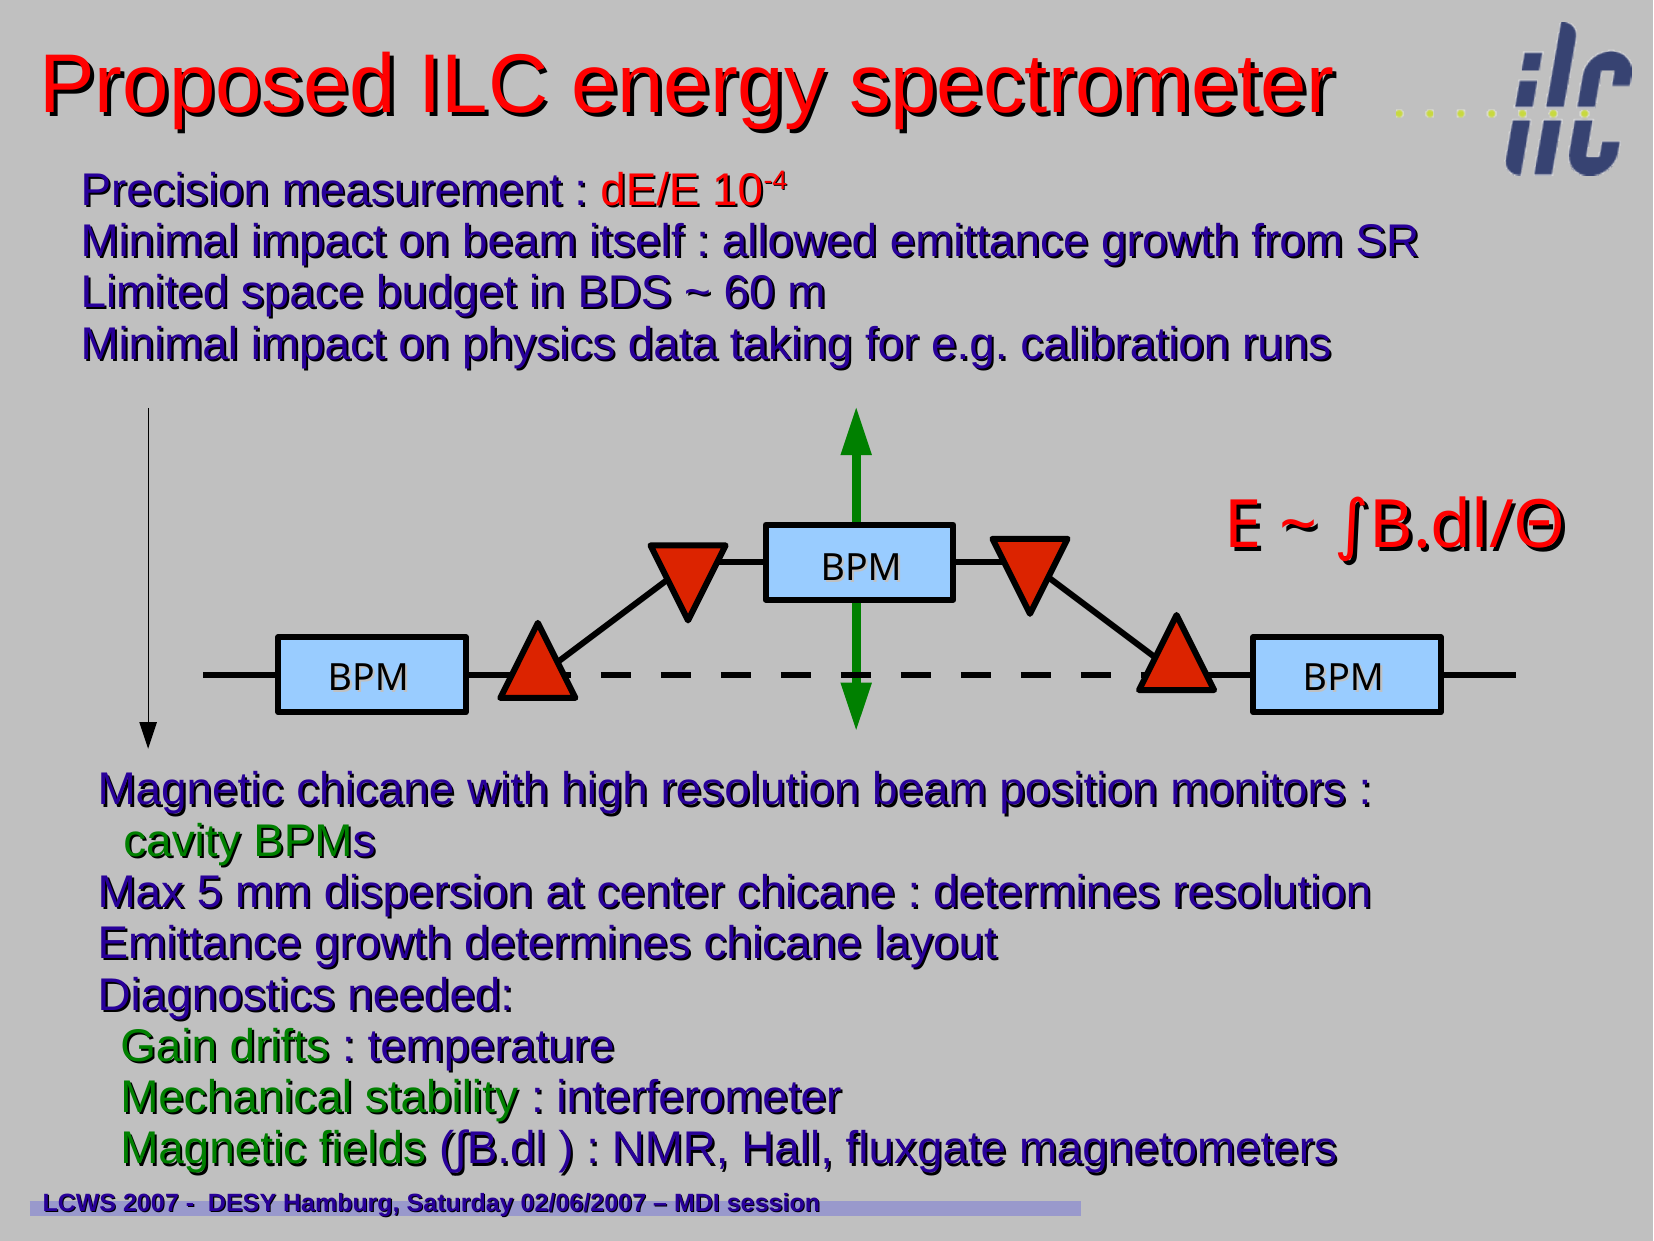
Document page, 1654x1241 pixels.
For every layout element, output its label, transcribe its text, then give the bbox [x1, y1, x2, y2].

text_box [650, 545, 726, 621]
text_box Precision measurement : dE/E 10-4 Minimal impact on beam itself : allowed emittance growth from SR Limited space budget in BDS ~ 60 m Minimal impact on physics data taking for e.g. calibration runs [53, 156, 1436, 379]
text_box [278, 637, 466, 713]
text_box LCWS 2007 - DESY Hamburg, Saturday 02/06/2007 – MDI session [27, 1180, 70, 1224]
text_box BPM [805, 533, 907, 594]
text_box [765, 524, 954, 600]
text_box BPM [1287, 643, 1389, 704]
text_box Magnetic chicane with high resolution beam position monitors : cavity BPMs Max 5 mm dispersion at center chicane : determines resolution Emittance growth determines chicane layout Diagnostics needed: Gain drifts : temperature Mechanical stability : interferometer Magnetic fields (∫B.dl ) : NMR, Hall, fluxgate magnetometers [70, 756, 1389, 1241]
picture [1396, 22, 1632, 176]
text_box [992, 538, 1068, 614]
text_box Proposed ILC energy spectrometer [24, 29, 1351, 138]
text_box [1139, 615, 1215, 691]
text_box [500, 622, 576, 698]
text_box E ~ ∫B.dl/Θ [1210, 469, 1581, 562]
text_box [1253, 637, 1441, 713]
text_box BPM [312, 642, 414, 704]
